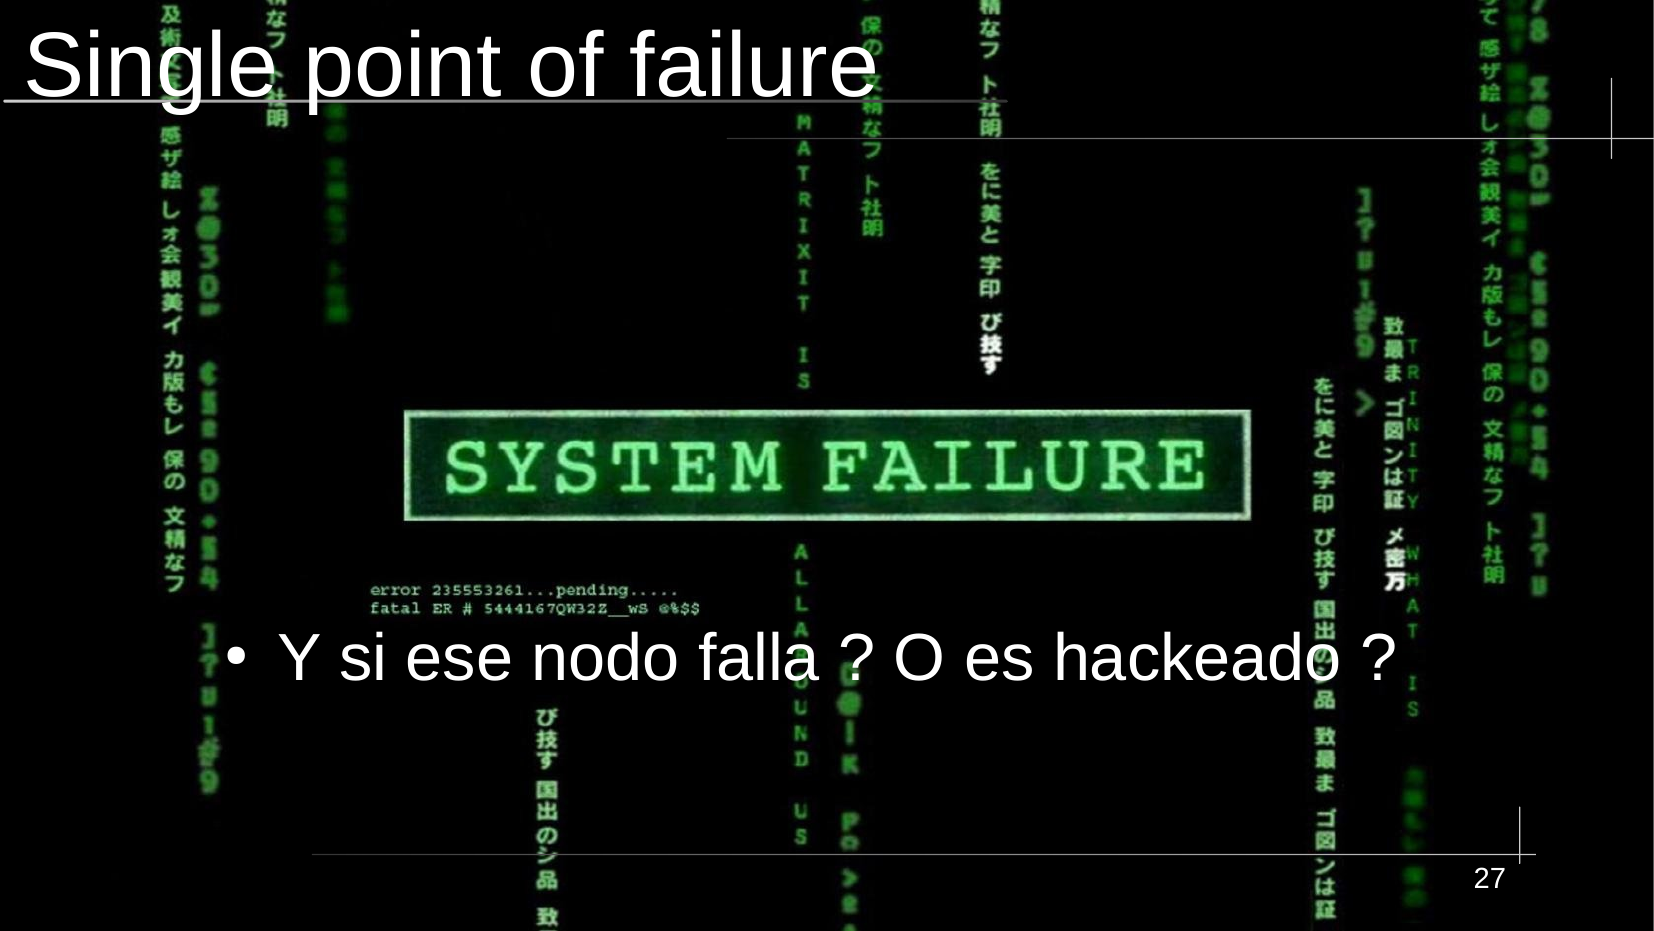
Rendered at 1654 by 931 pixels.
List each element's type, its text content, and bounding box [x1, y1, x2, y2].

picture [0, 0, 1654, 931]
list Y si ese nodo falla ? O es hackeado ? [206, 620, 1565, 931]
title Single point of failure [23, 11, 1589, 119]
